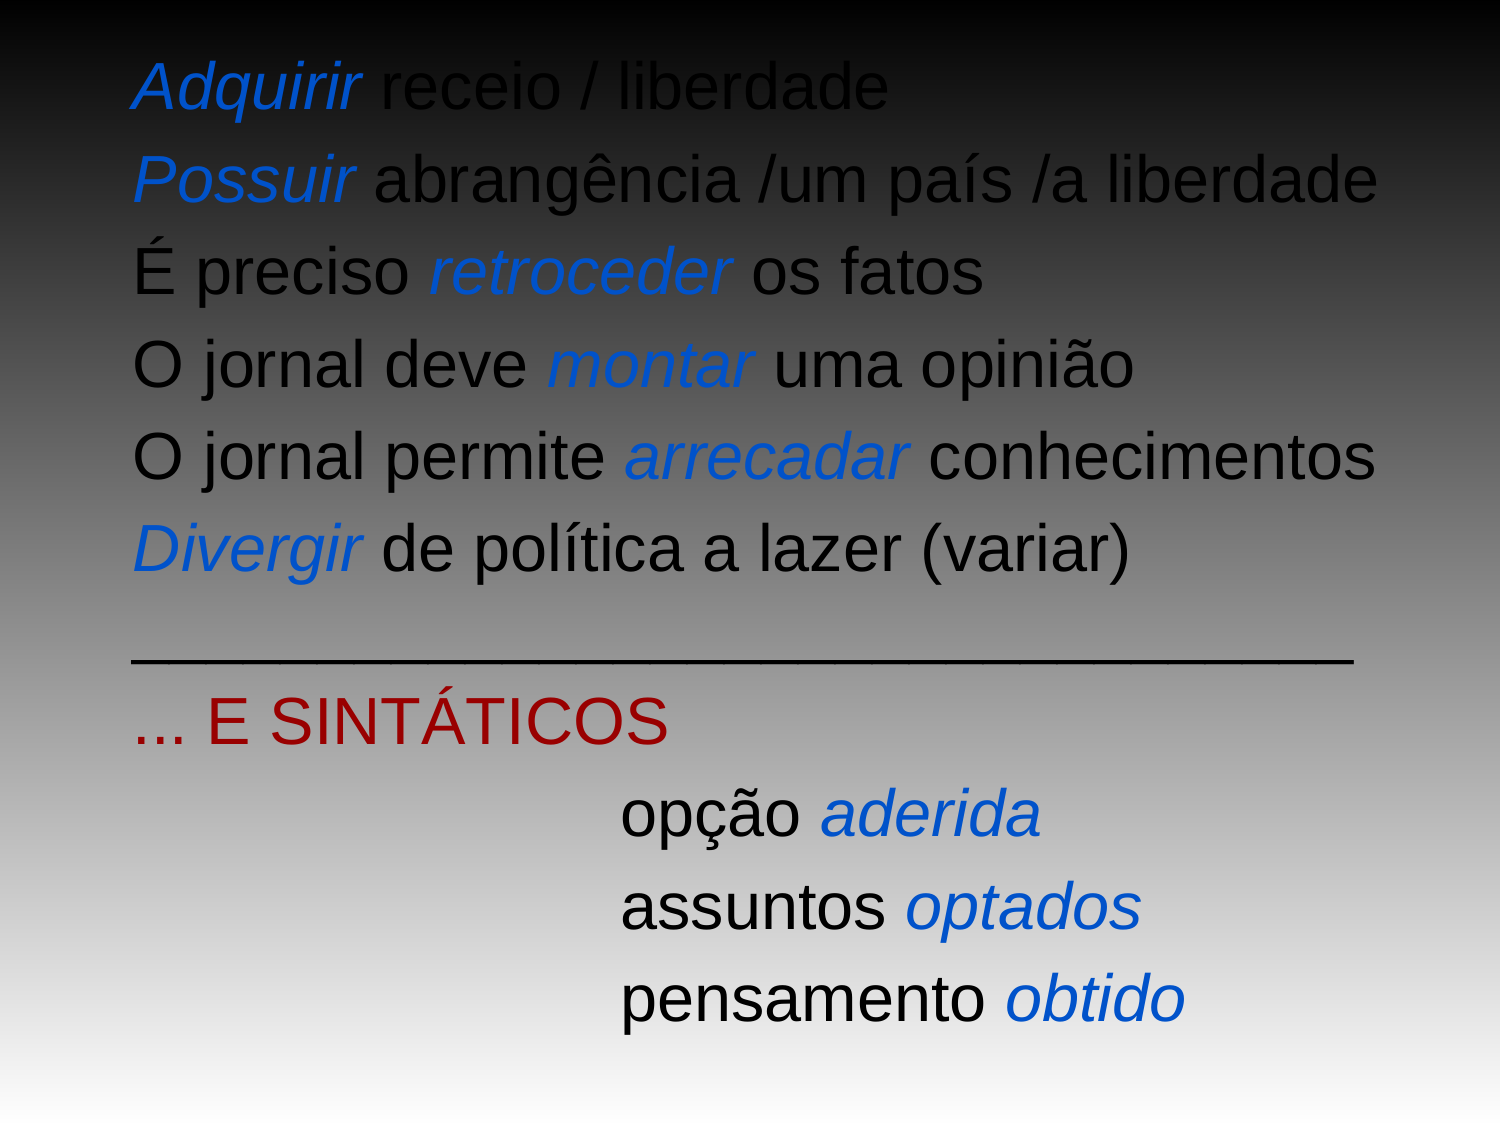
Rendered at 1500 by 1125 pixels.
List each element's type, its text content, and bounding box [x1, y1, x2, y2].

list Adquirir receio / liberdade Possuir abrangência /um país /a liberdade É preciso retroceder os fatos O jornal deve montar uma opinião O jornal permite arrecadar conhecimentos Divergir de política a lazer (variar) _________________________________ ... E SINTÁTICOS opção aderida assuntos optados pensamento obtido [118, 35, 1500, 1125]
